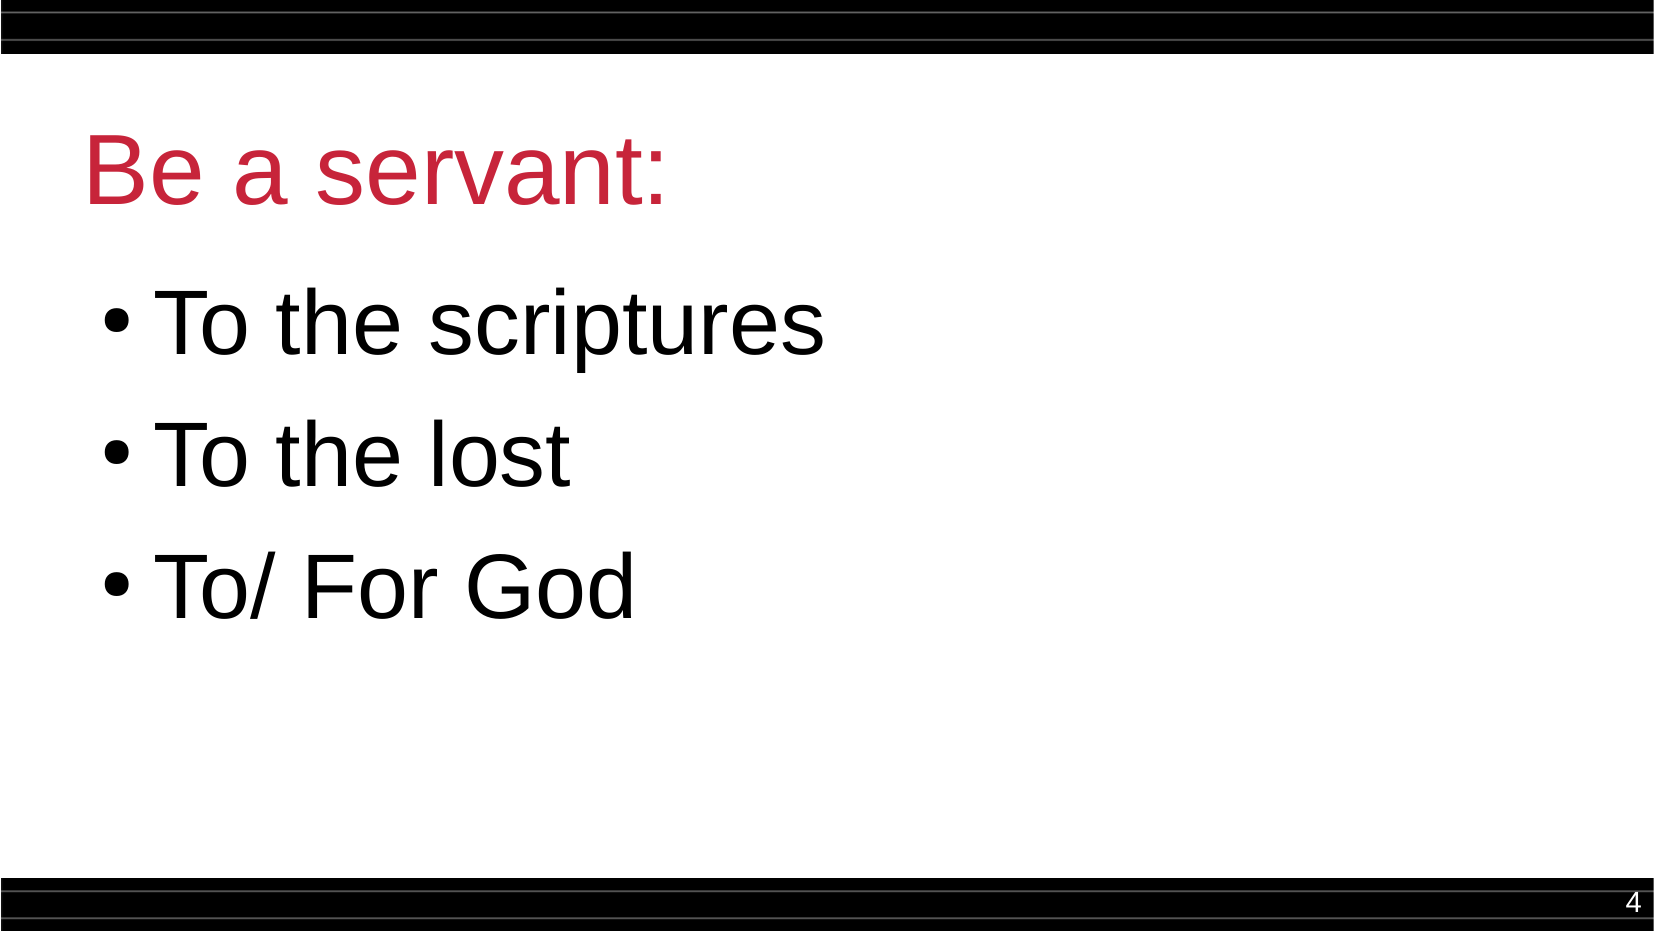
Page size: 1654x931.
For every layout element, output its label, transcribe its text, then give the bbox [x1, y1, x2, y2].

picture [1, 0, 1654, 54]
list To the scriptures To the lost To/ For God [82, 271, 1571, 758]
picture [1, 878, 1654, 931]
title Be a servant: [82, 92, 1571, 249]
